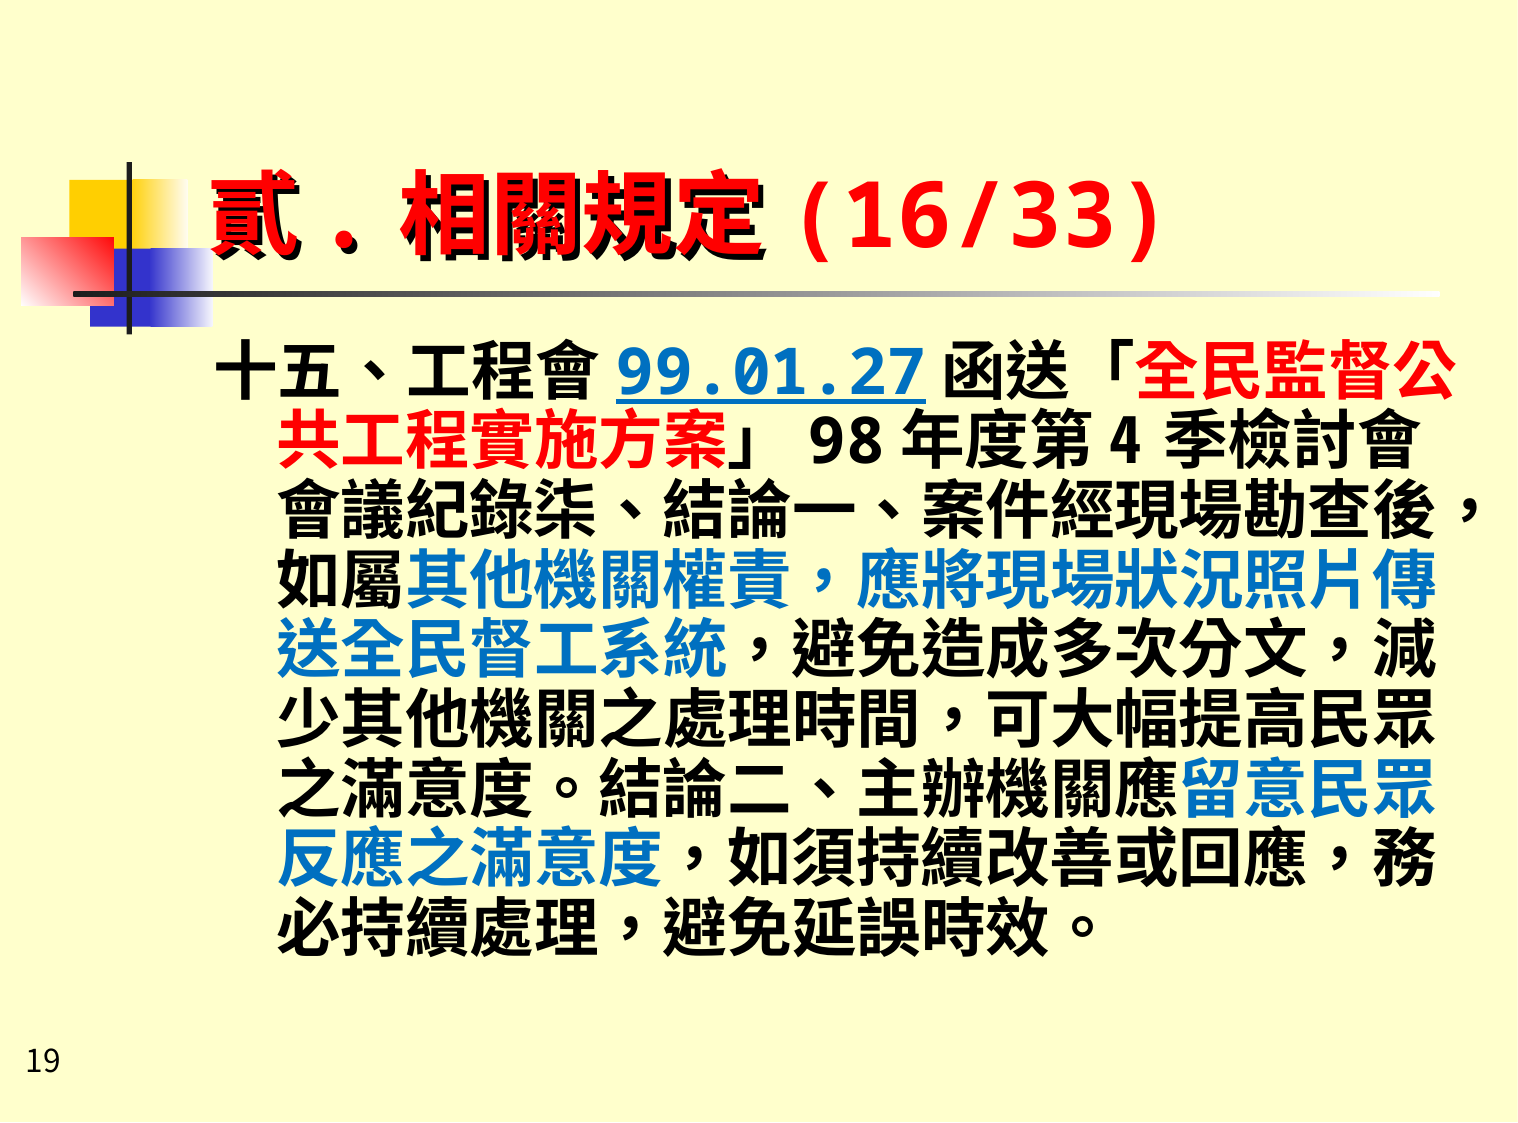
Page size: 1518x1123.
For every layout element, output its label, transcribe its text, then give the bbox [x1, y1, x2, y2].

text_box <編號> [0, 1032, 78, 1096]
title 貳.相關規定(16/33) [191, 35, 1485, 275]
list 十五、工程會99.01.27函送「全民監督公共工程實施方案」98年度第4季檢討會會議紀錄柒、結論一、案件經現場勘查後，如屬其他機關權責，應將現場狀況照片傳送全民督工系統，避免造成多次分文，減少其他機關之處理時間，可大幅提高民眾之滿意度。結論二、主辦機關應留意民眾反應之滿意度，如須持續改善或回應，務必持續處理，避免延誤時效。 [196, 330, 1487, 1004]
